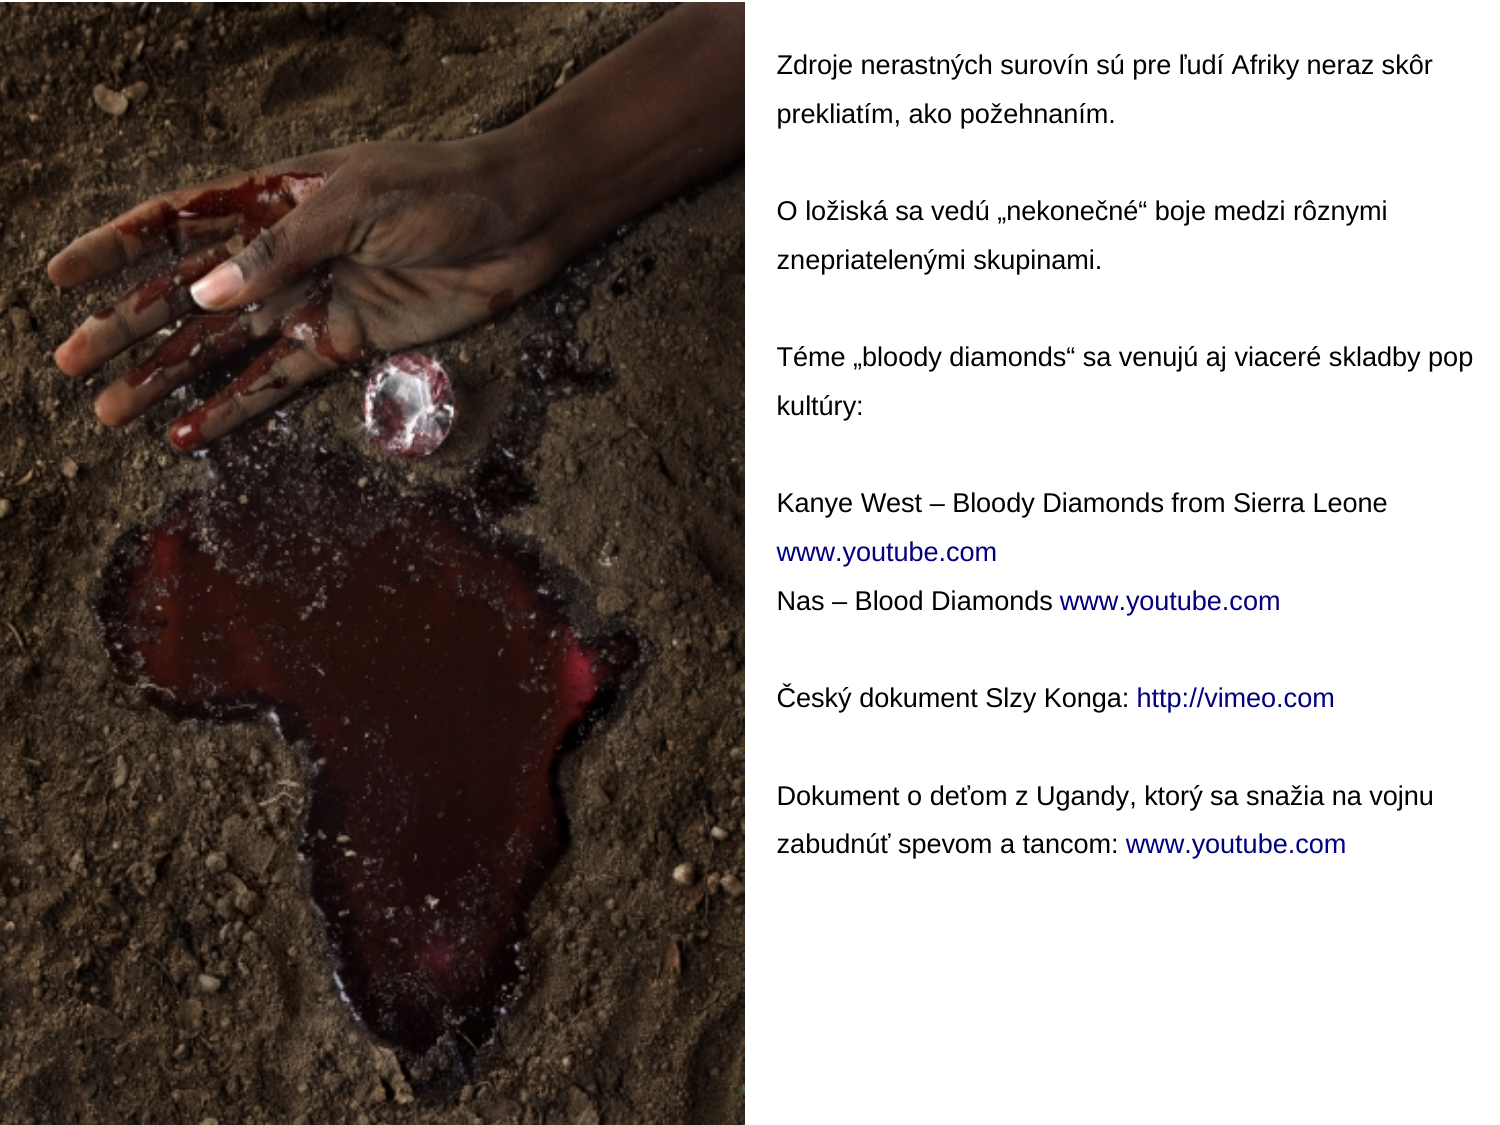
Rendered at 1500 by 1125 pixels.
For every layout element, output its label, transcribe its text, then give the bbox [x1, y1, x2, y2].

picture [0, 2, 745, 1125]
text_box Zdroje nerastných surovín sú pre ľudí Afriky neraz skôr prekliatím, ako požehnaním. O ložiská sa vedú „nekonečné“ boje medzi rôznymi znepriatelenými skupinami. Téme „bloody diamonds“ sa venujú aj viaceré skladby pop kultúry: Kanye West – Bloody Diamonds from Sierra Leone www.youtube.com Nas – Blood Diamonds www.youtube.com Český dokument Slzy Konga: http://vimeo.com Dokument o deťom z Ugandy, ktorý sa snažia na vojnu zabudnúť spevom a tancom: www.youtube.com [761, 23, 1500, 916]
